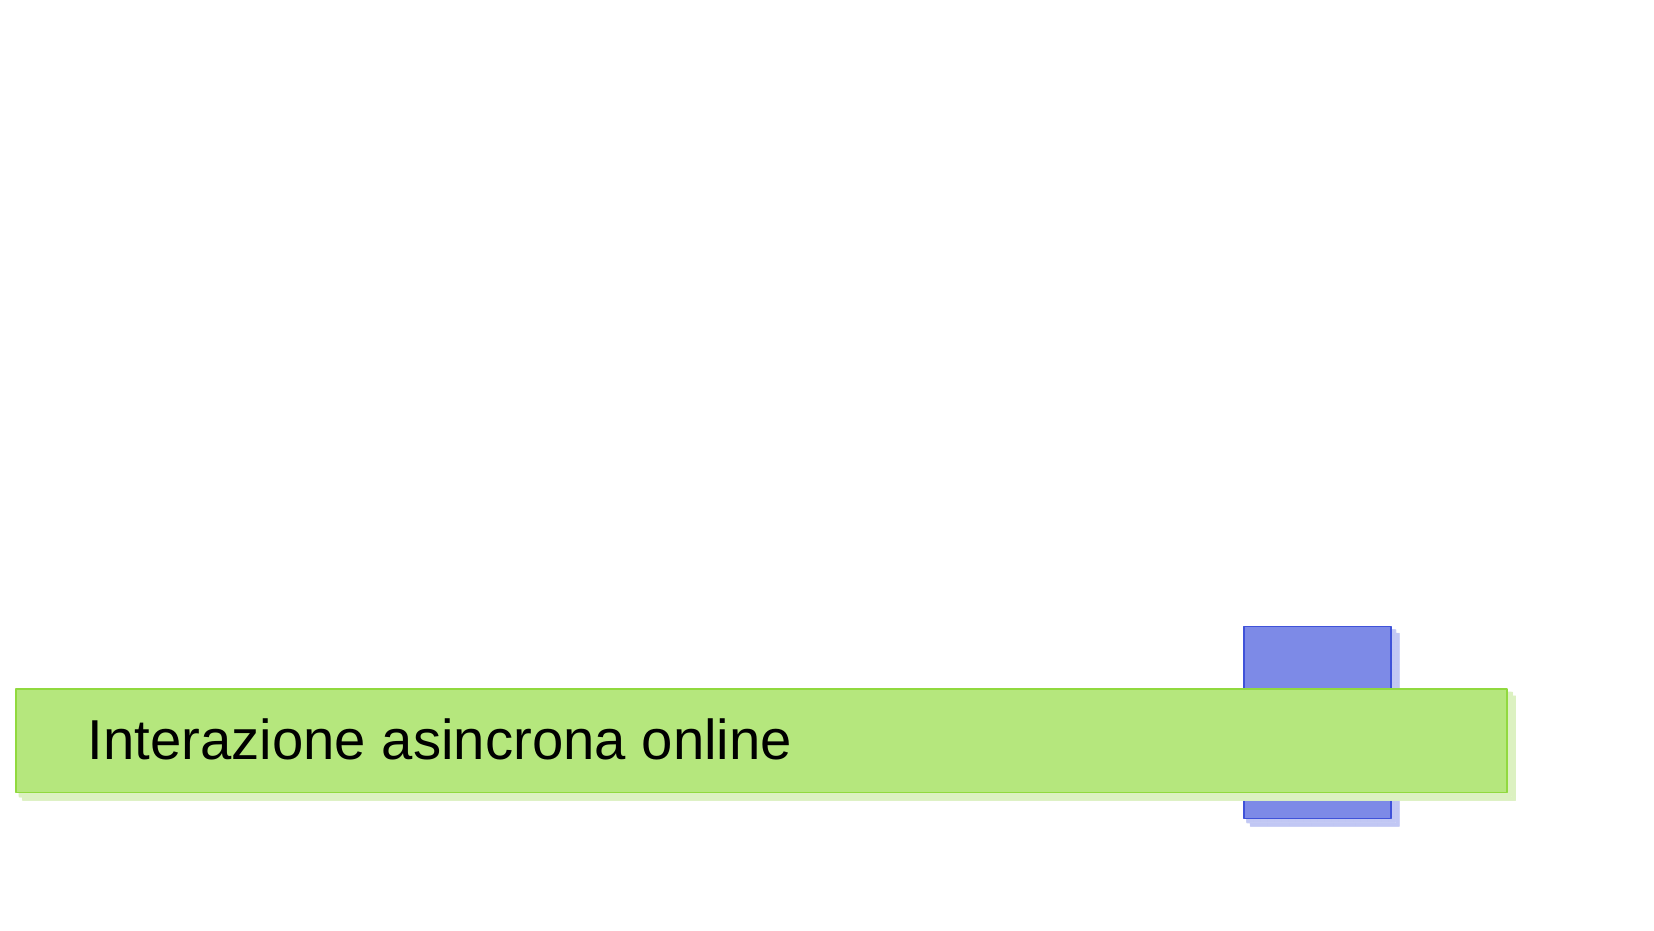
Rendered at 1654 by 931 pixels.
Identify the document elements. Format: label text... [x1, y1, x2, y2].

title Interazione asincrona online [87, 687, 1506, 792]
text_box [15, 689, 1508, 793]
text_box [1243, 626, 1392, 687]
text_box [1243, 797, 1392, 819]
